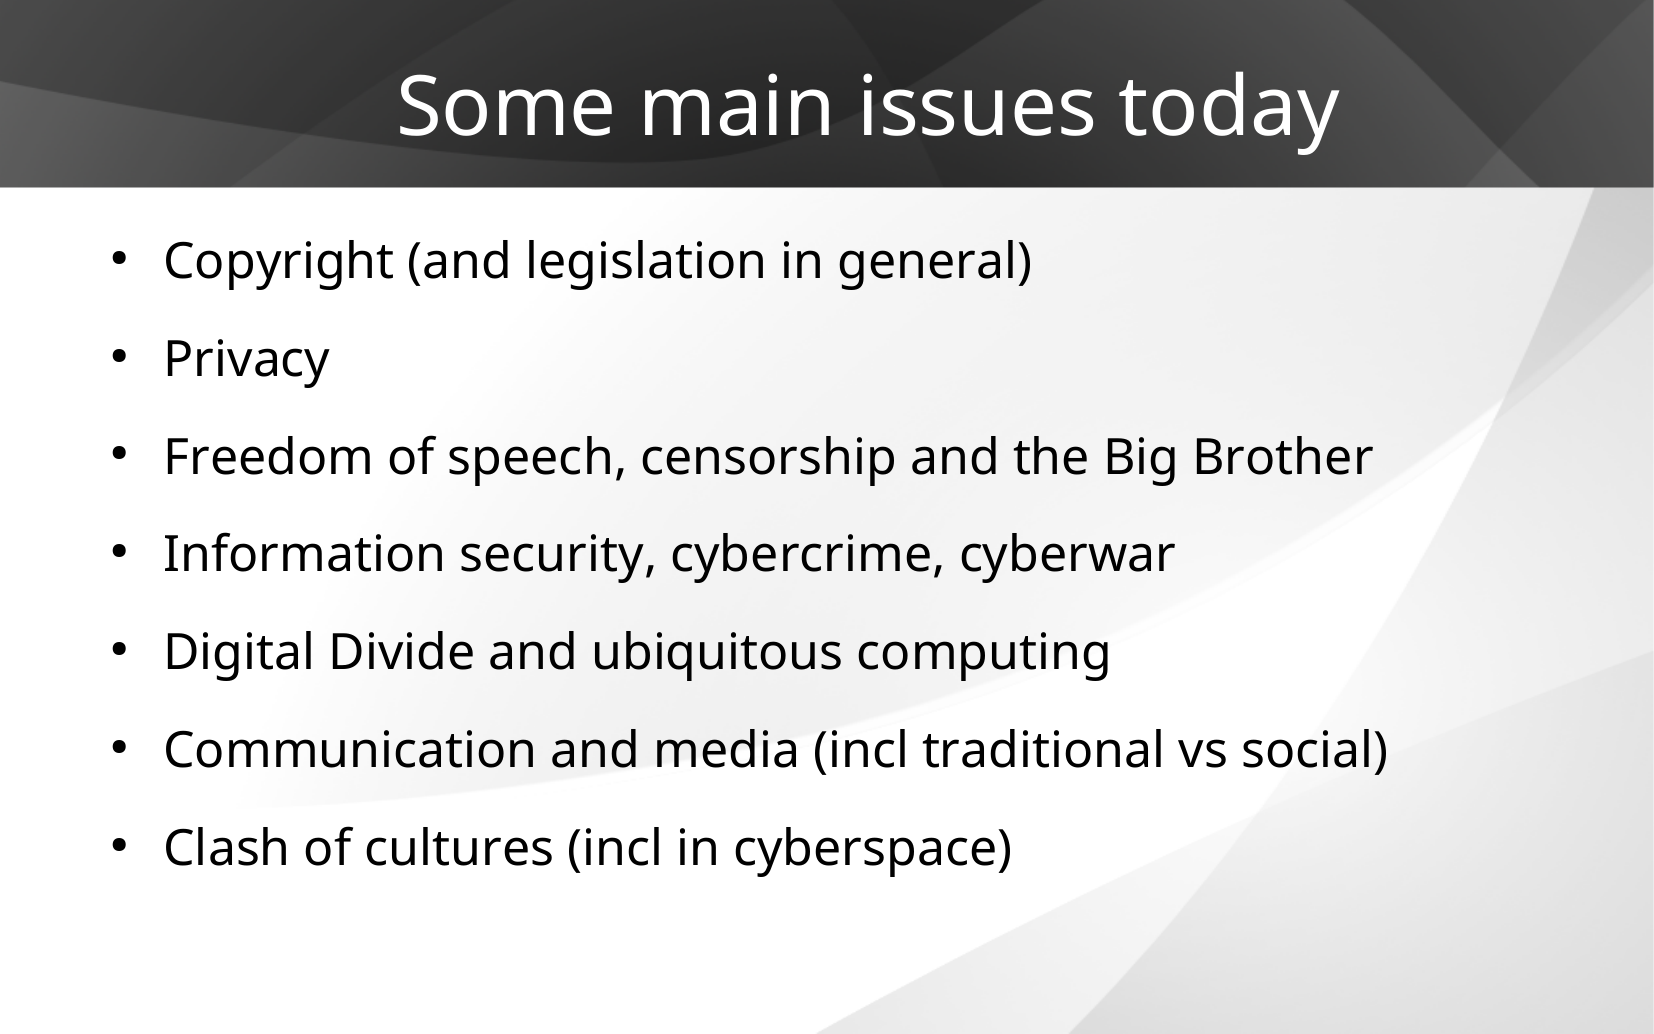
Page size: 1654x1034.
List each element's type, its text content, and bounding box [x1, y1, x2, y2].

list Copyright (and legislation in general) Privacy Freedom of speech, censorship and the Big Brother Information security, cybercrime, cyberwar Digital Divide and ubiquitous computing Communication and media (incl traditional vs social) Clash of cultures (incl in cyberspace) [75, 225, 1613, 1013]
picture [0, 0, 1654, 1034]
title Some main issues today [124, 0, 1613, 208]
